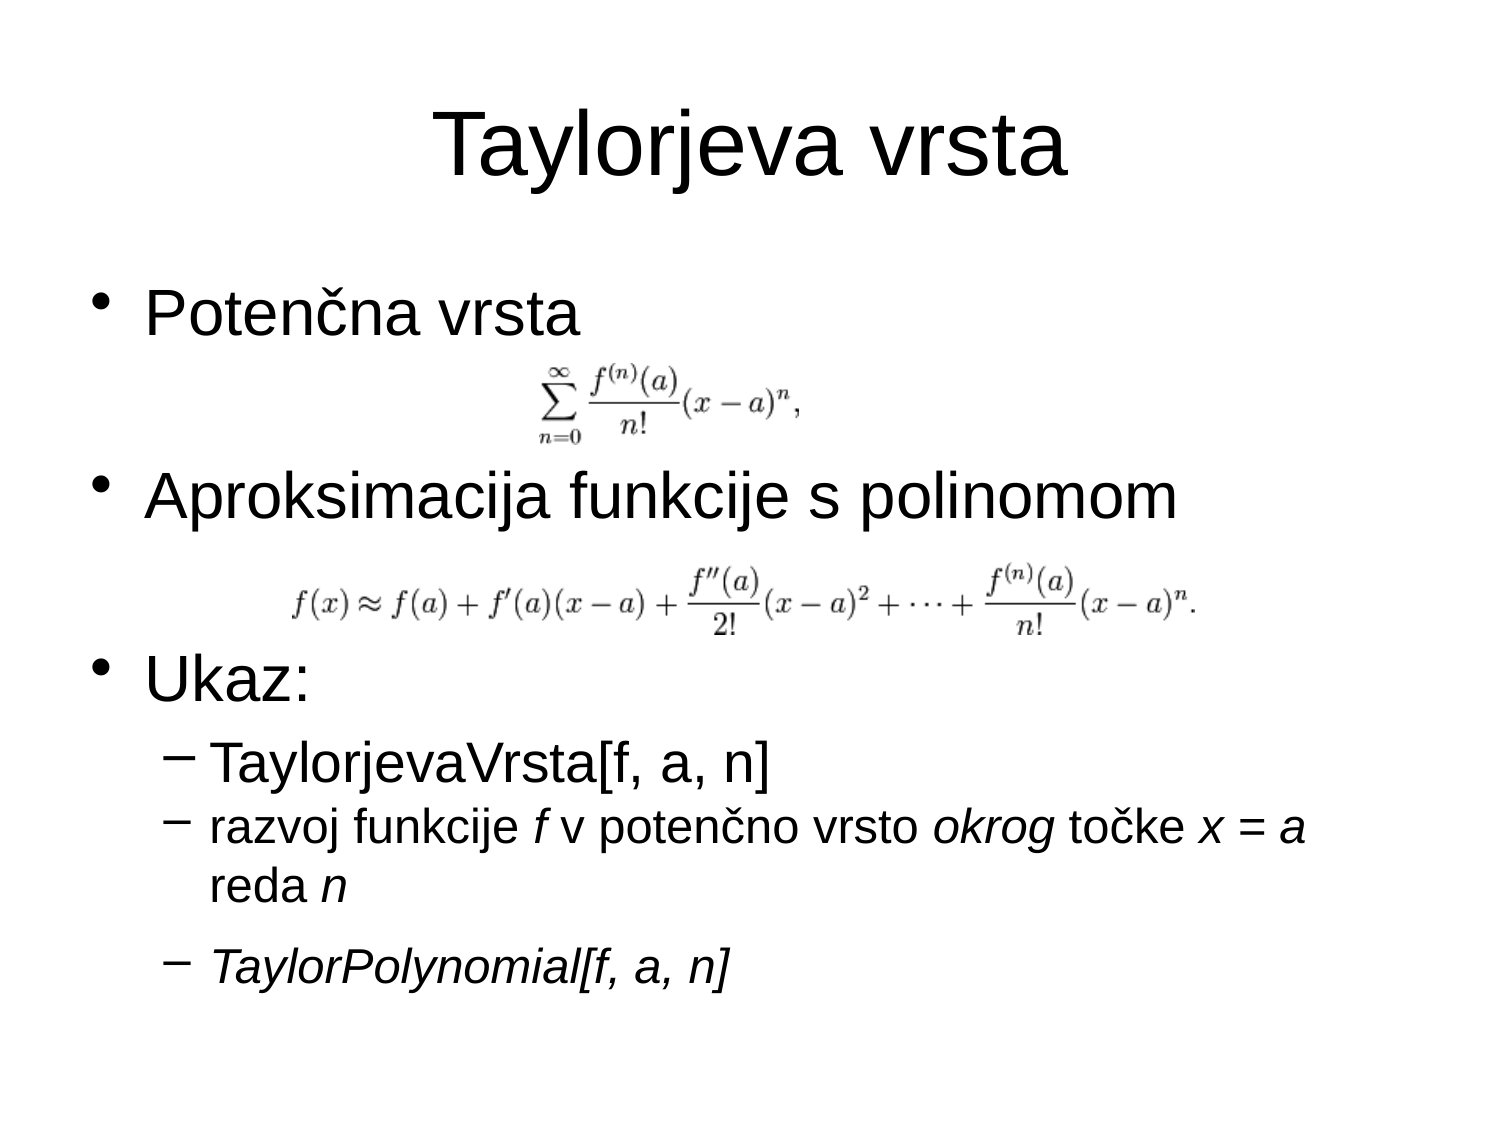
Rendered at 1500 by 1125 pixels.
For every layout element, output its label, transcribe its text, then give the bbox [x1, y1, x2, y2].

list Potenčna vrsta Aproksimacija funkcije s polinomom Ukaz: TaylorjevaVrsta[f, a, n] razvoj funkcije f v potenčno vrsto okrog točke x = a reda n TaylorPolynomial[f, a, n] [75, 262, 1425, 1005]
picture [539, 363, 799, 445]
picture [292, 562, 1195, 635]
title Taylorjeva vrsta [75, 45, 1425, 233]
